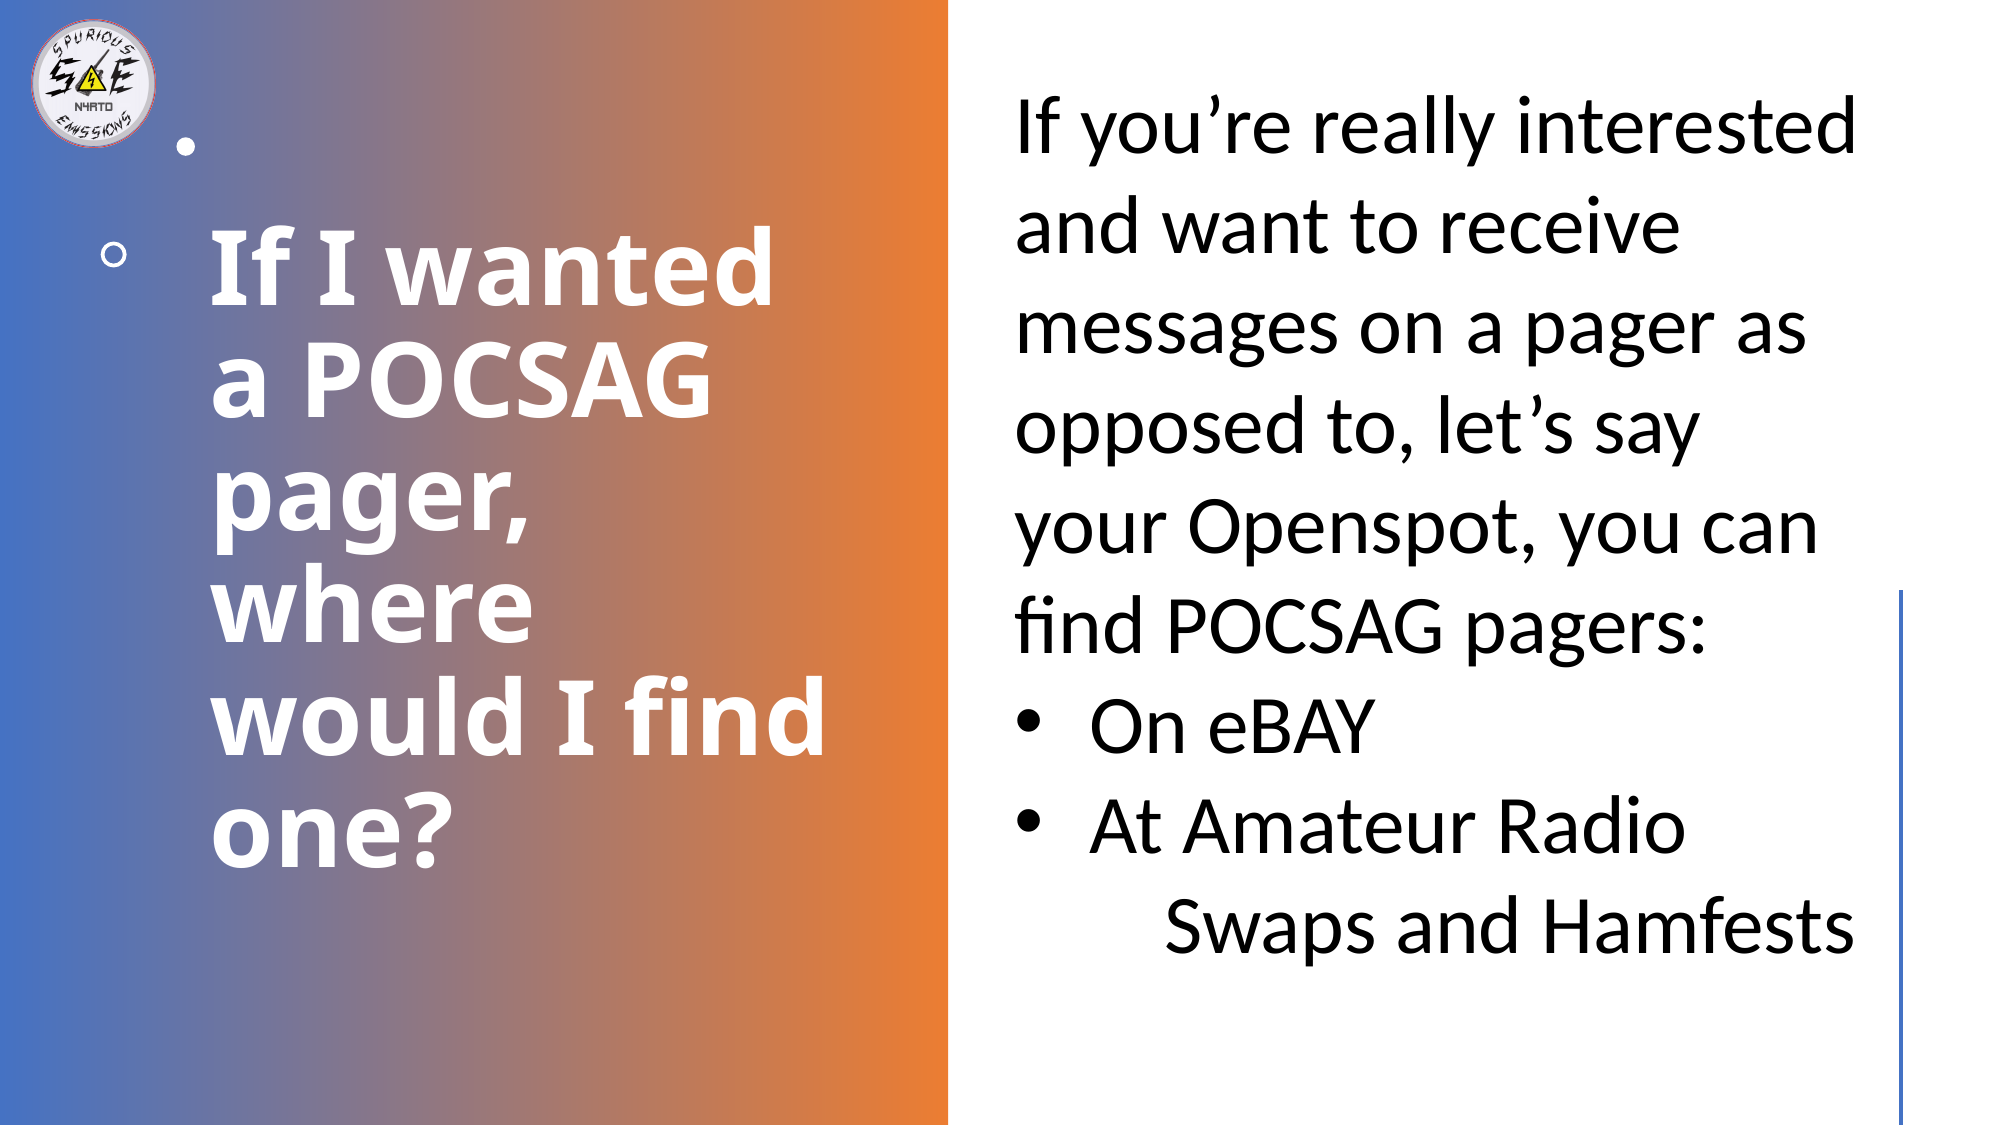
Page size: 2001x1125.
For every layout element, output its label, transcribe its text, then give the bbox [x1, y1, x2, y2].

text_box If you’re really interested and want to receive messages on a pager as opposed to, let’s say your Openspot, you can find POCSAG pagers: On eBAY At Amateur Radio Swaps and Hamfests [999, 62, 1879, 987]
text_box [0, 0, 2000, 1125]
title If I wanted a POCSAG pager, where would I find one? [194, 62, 853, 1043]
picture [31, 19, 156, 148]
